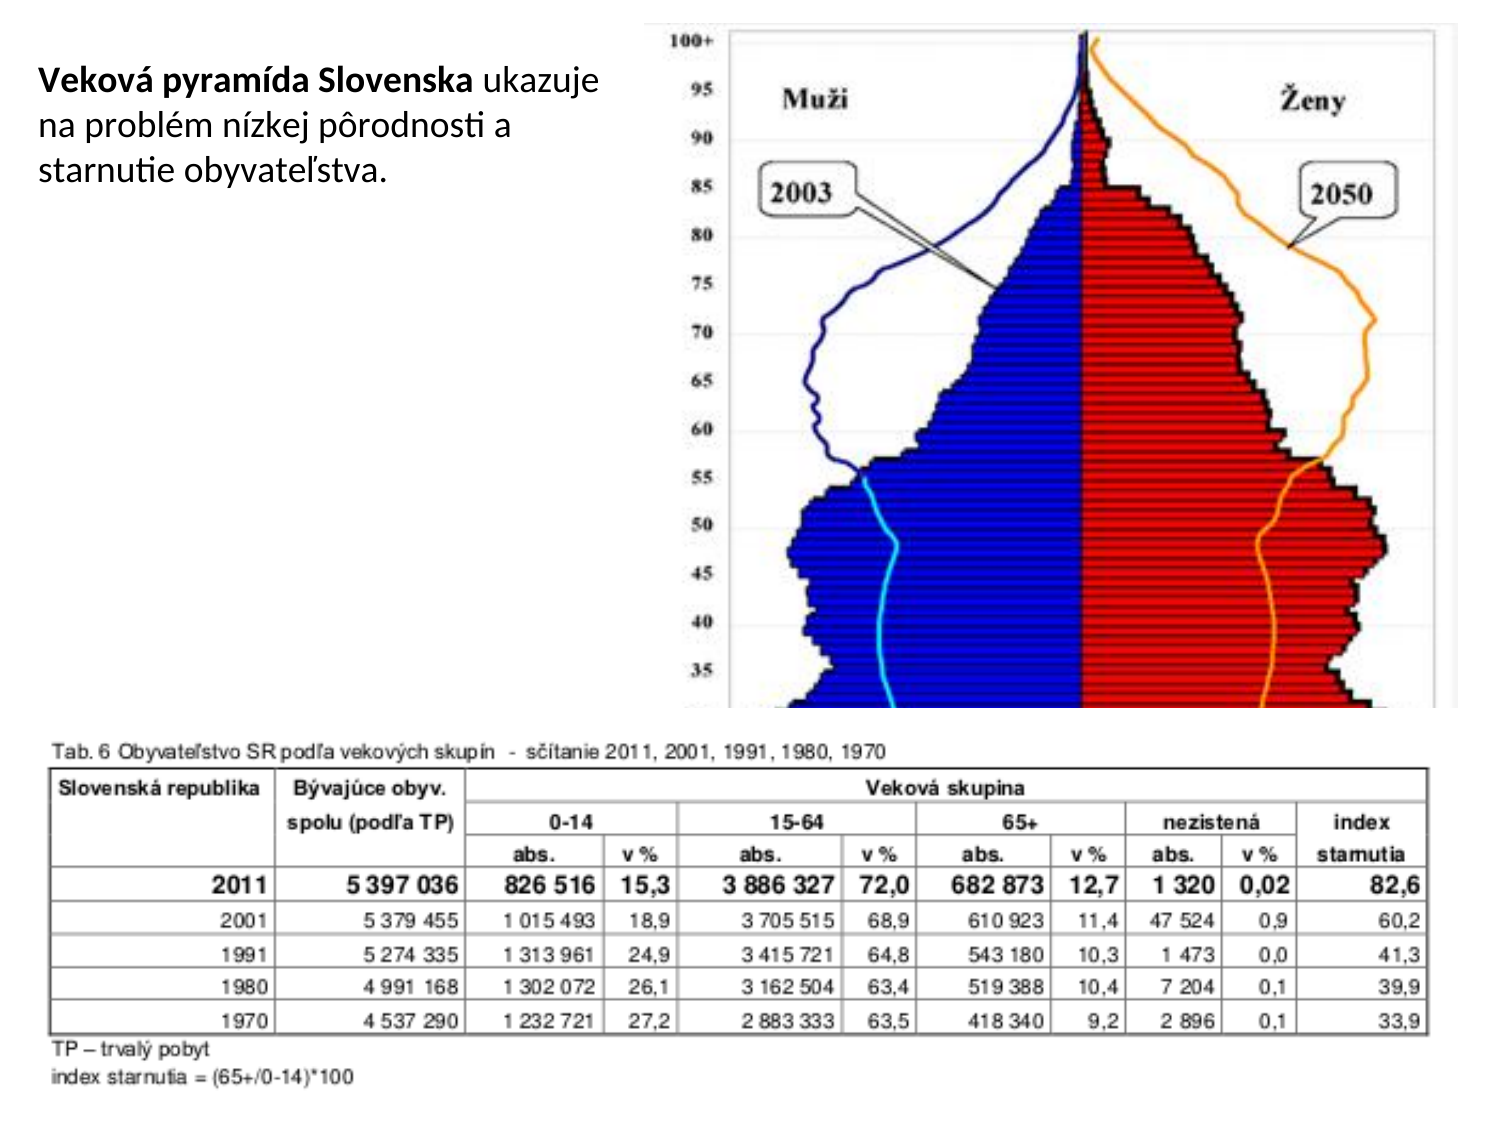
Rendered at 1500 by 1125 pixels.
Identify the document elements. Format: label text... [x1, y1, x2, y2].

picture [3, 23, 1484, 1125]
text_box Veková pyramída Slovenska ukazuje na problém nízkej pôrodnosti a starnutie obyvateľstva. [23, 46, 645, 198]
